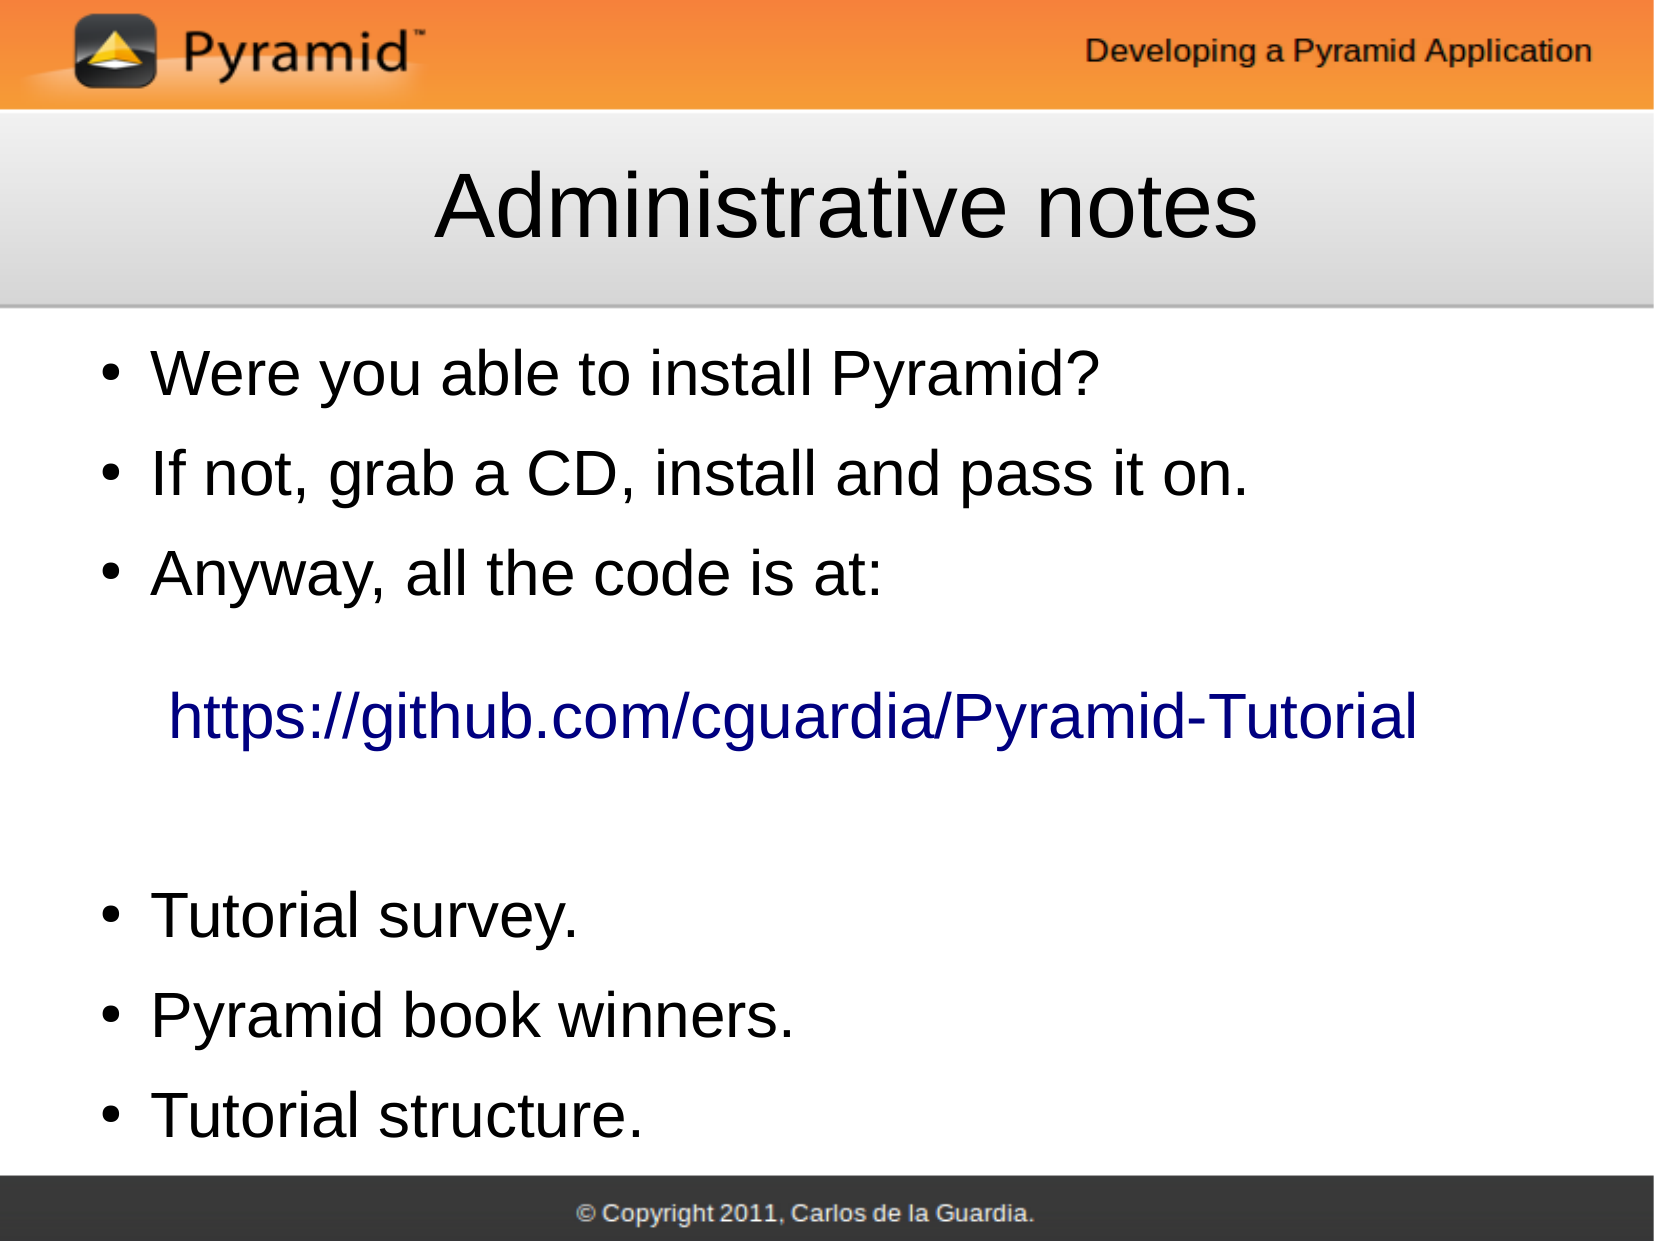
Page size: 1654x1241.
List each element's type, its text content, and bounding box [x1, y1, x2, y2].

title Administrative notes [82, 112, 1613, 301]
list Were you able to install Pyramid? If not, grab a CD, install and pass it on. Anyway, all the code is at: https://github.com/cguardia/Pyramid-Tutorial Tutorial survey. Pyramid book winners. Tutorial structure. [82, 337, 1571, 1157]
picture [0, 0, 1654, 1241]
